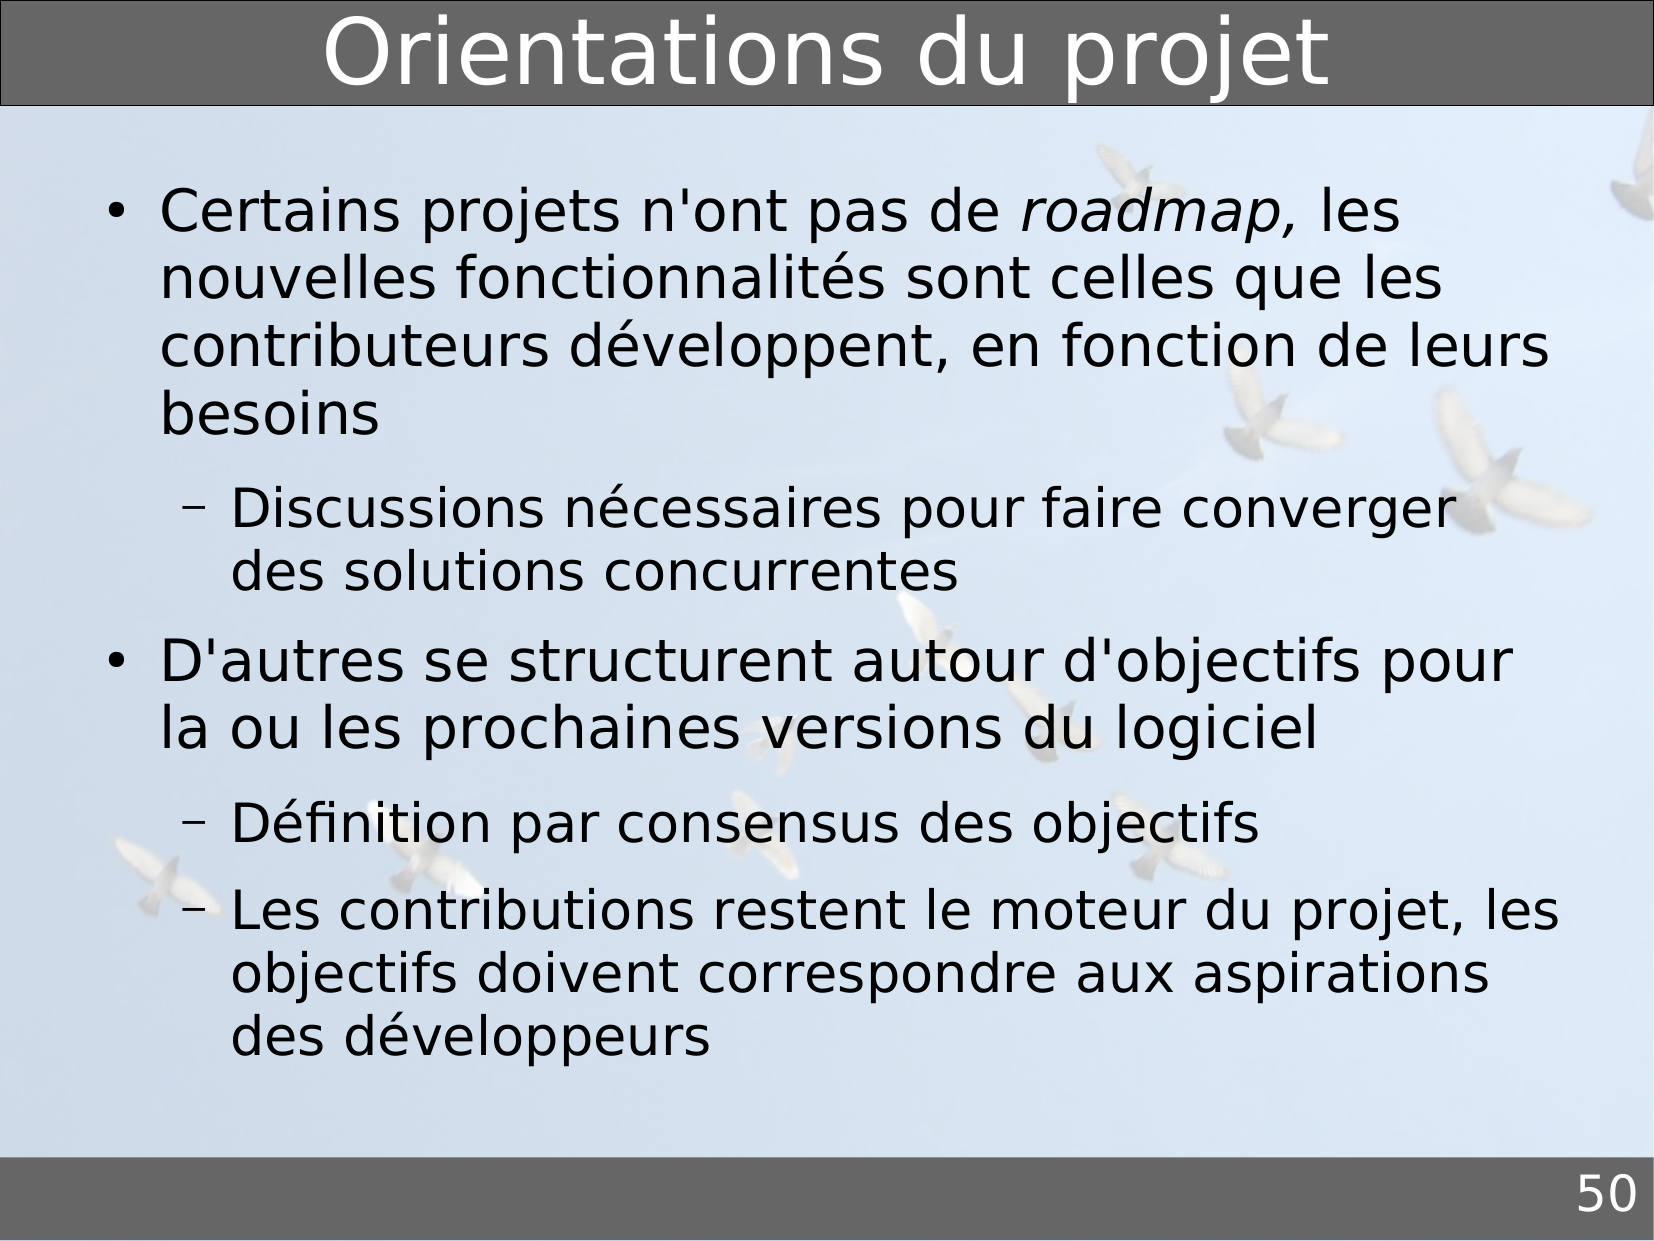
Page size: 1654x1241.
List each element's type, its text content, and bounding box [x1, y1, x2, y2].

title Orientations du projet [0, 0, 1654, 107]
list Certains projets n'ont pas de roadmap, les nouvelles fonctionnalités sont celles que les contributeurs développent, en fonction de leurs besoins Discussions nécessaires pour faire converger des solutions concurrentes D'autres se structurent autour d'objectifs pour la ou les prochaines versions du logiciel Définition par consensus des objectifs Les contributions restent le moteur du projet, les objectifs doivent correspondre aux aspirations des développeurs [88, 177, 1564, 1069]
